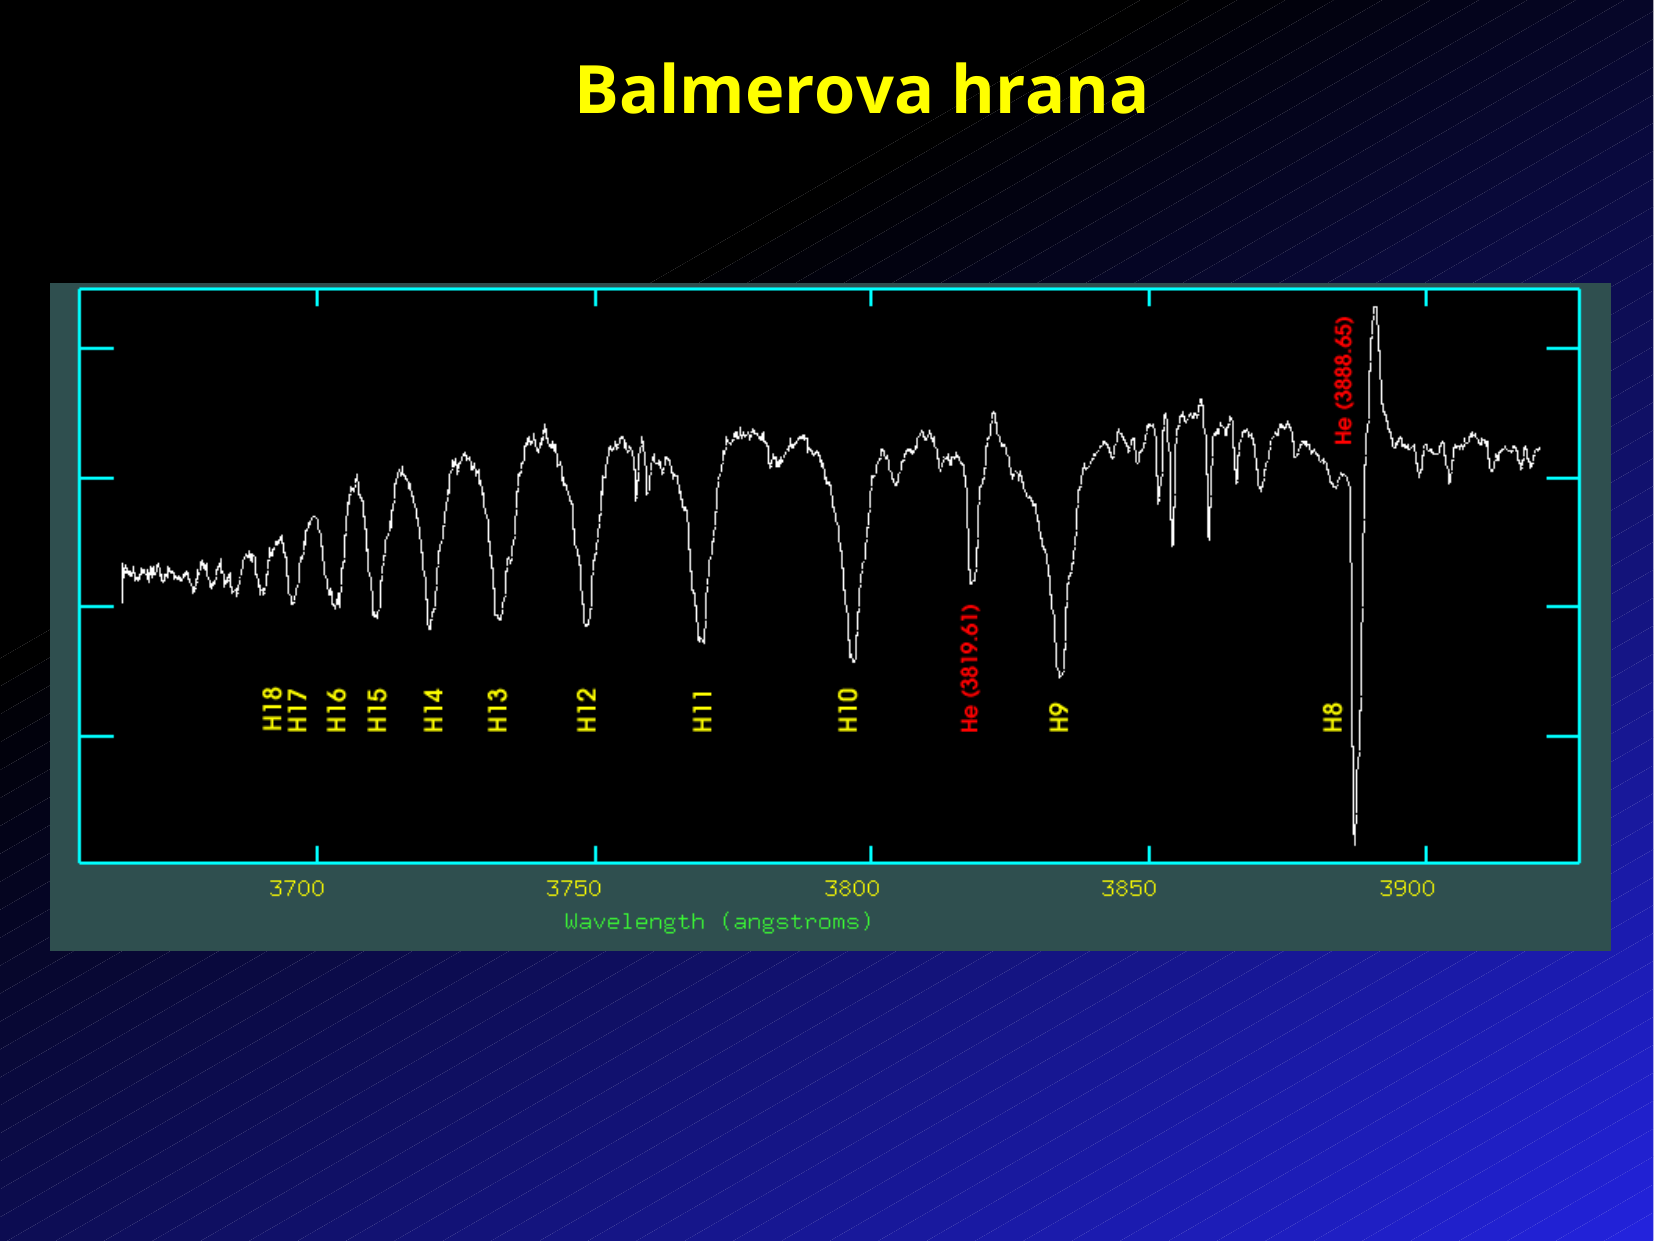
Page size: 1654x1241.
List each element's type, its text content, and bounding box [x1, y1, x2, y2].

title Balmerova hrana [118, 27, 1607, 148]
picture [50, 283, 1611, 951]
